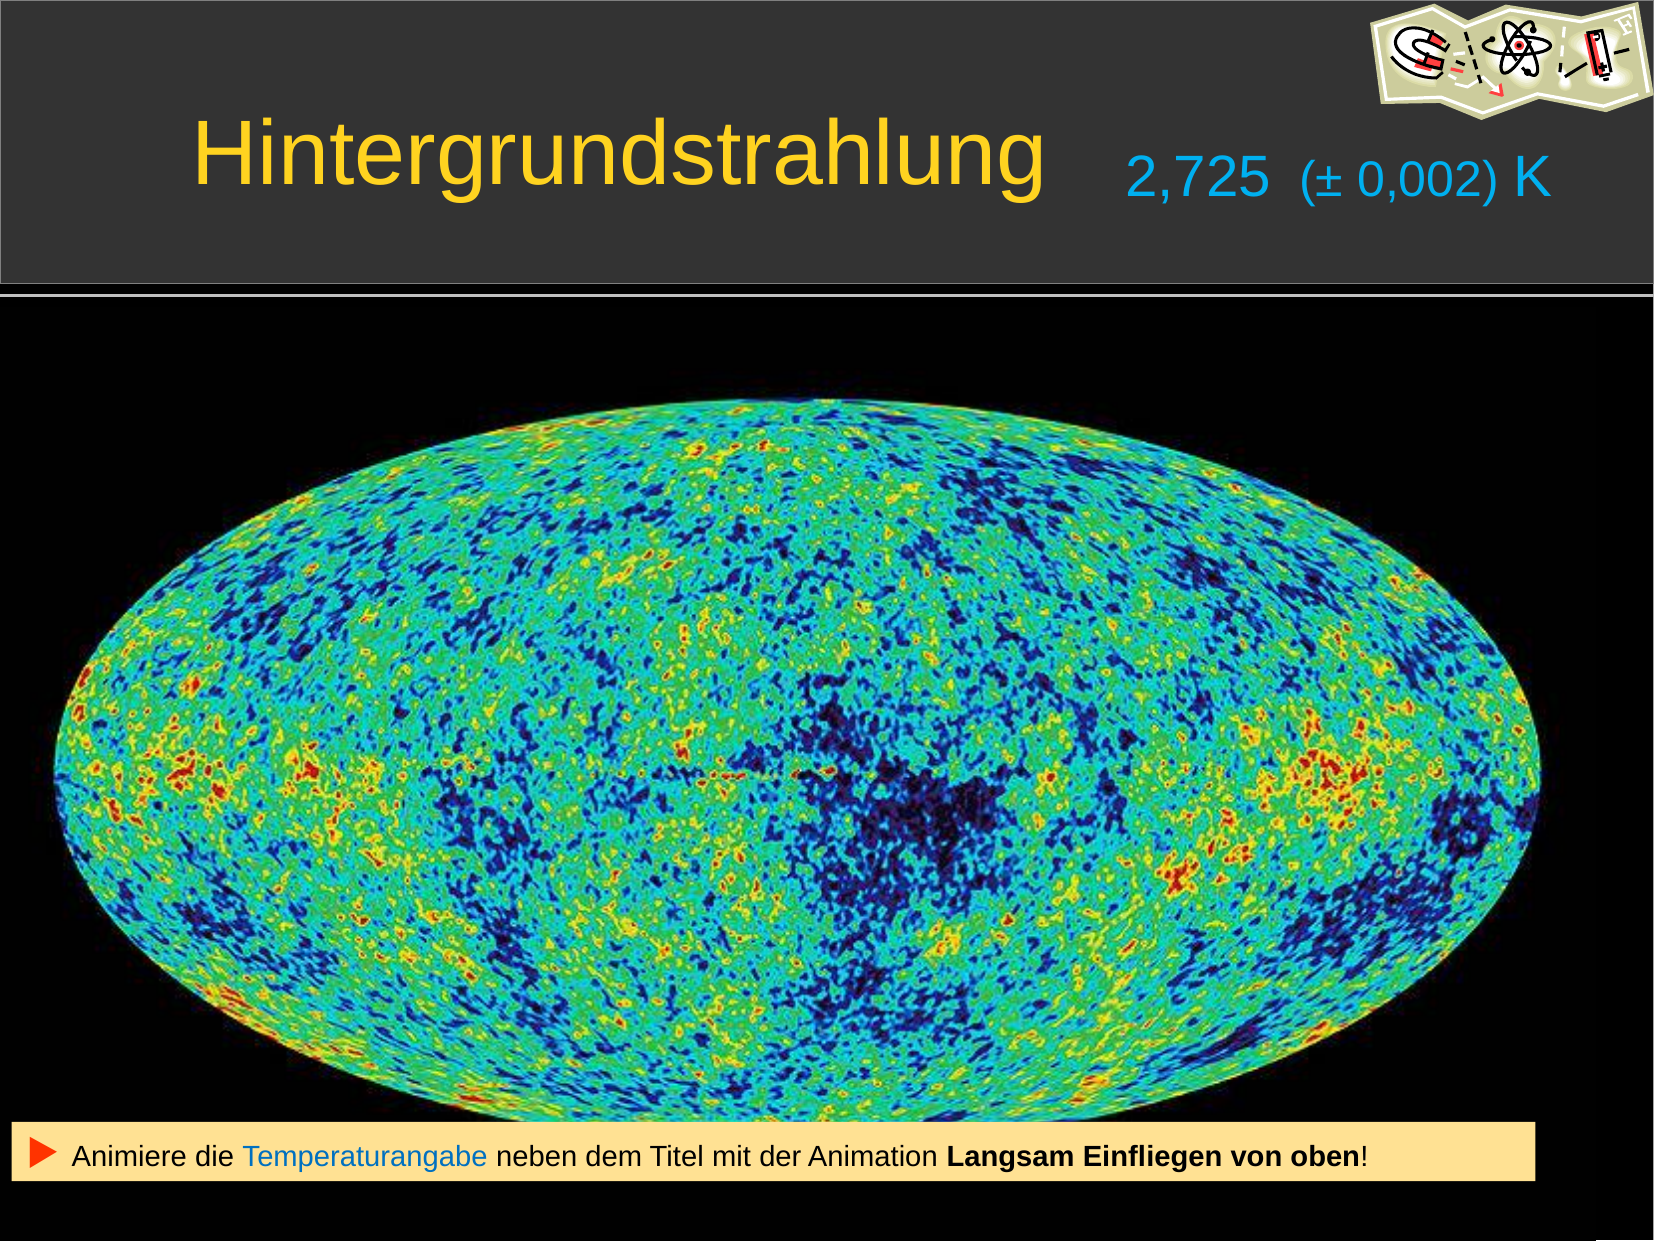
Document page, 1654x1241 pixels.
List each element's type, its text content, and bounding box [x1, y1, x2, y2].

text_box  Animiere die Temperaturangabe neben dem Titel mit der Animation Langsam Einfliegen von oben! [11, 1121, 1536, 1182]
picture [0, 307, 1596, 1241]
title Hintergrundstrahlung [82, 49, 1158, 257]
text_box 2,725 (± 0,002) K [1110, 129, 1619, 216]
